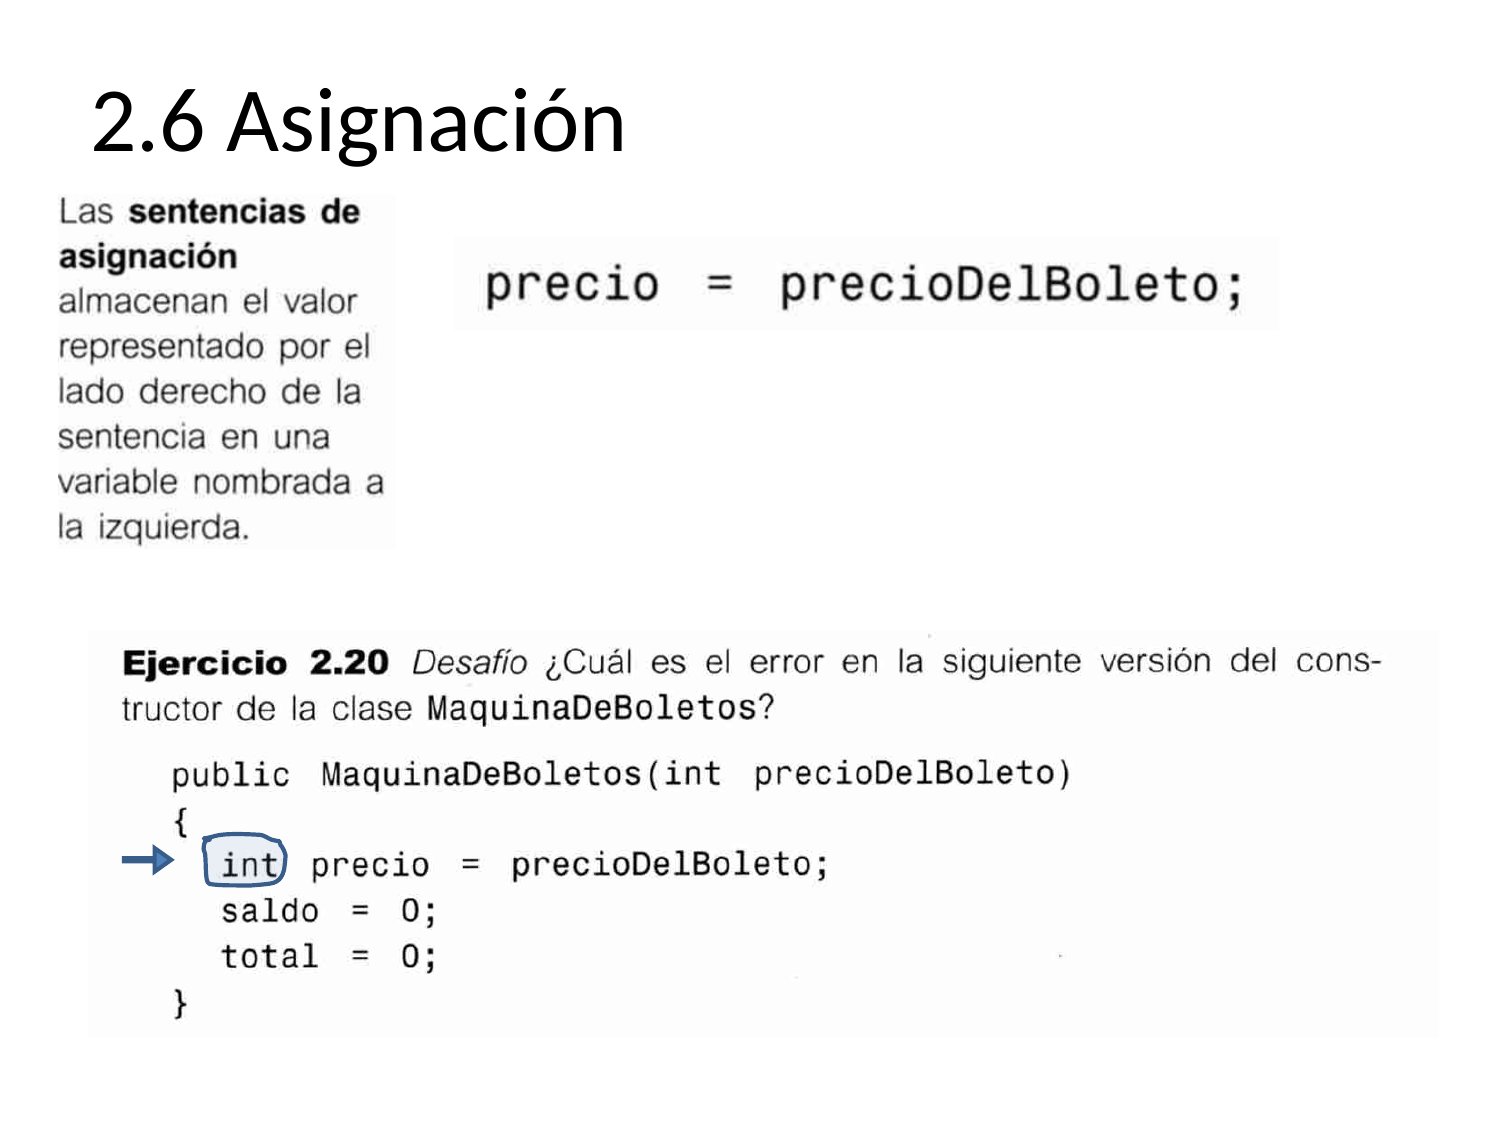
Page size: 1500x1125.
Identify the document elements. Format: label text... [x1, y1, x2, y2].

picture [88, 631, 1439, 1038]
text_box [203, 834, 286, 886]
picture [454, 236, 1279, 331]
text_box [123, 848, 172, 872]
title 2.6 Asignación [75, 45, 1426, 185]
picture [58, 194, 396, 549]
